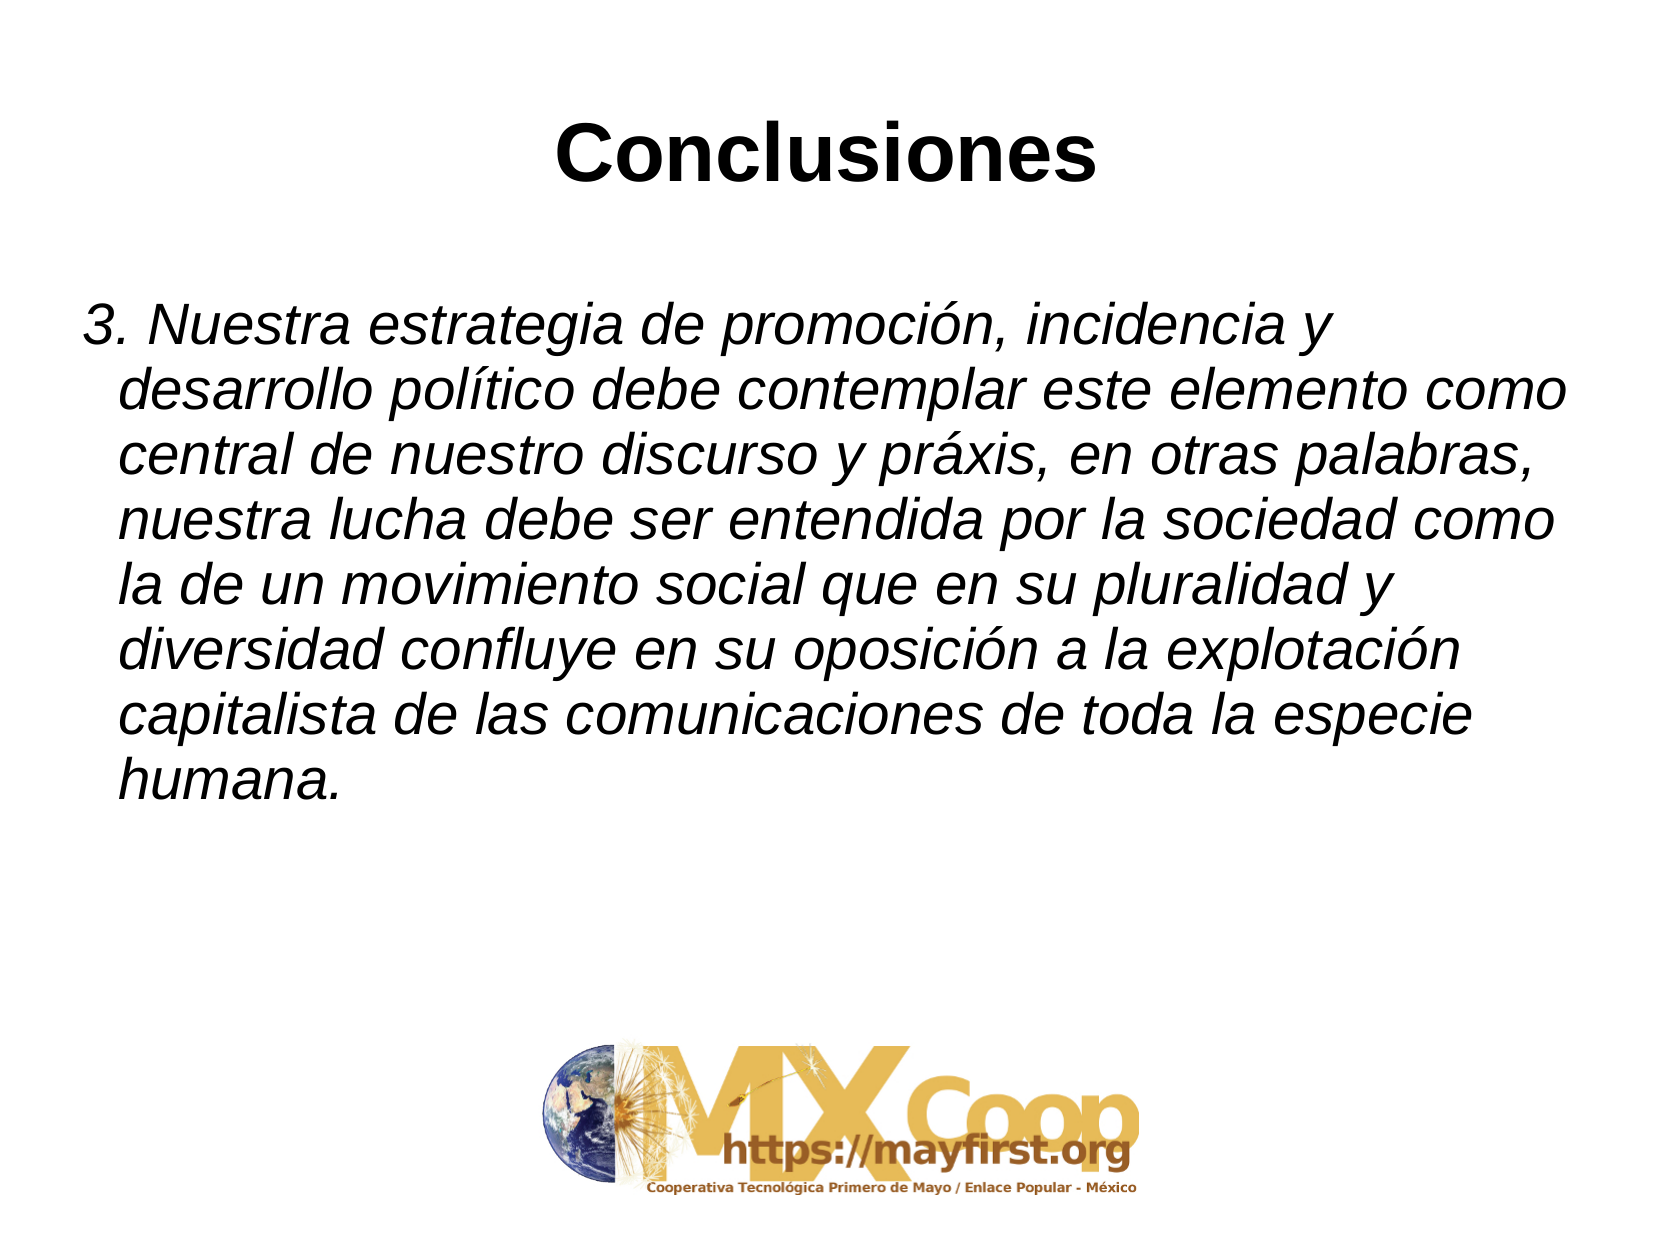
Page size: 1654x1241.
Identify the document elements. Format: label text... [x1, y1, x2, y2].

list Nuestra estrategia de promoción, incidencia y desarrollo político debe contemplar este elemento como central de nuestro discurso y práxis, en otras palabras, nuestra lucha debe ser entendida por la sociedad como la de un movimiento social que en su pluralidad y diversidad confluye en su oposición a la explotación capitalista de las comunicaciones de toda la especie humana. [82, 291, 1571, 981]
picture [538, 1034, 1139, 1195]
title Conclusiones [82, 49, 1571, 257]
